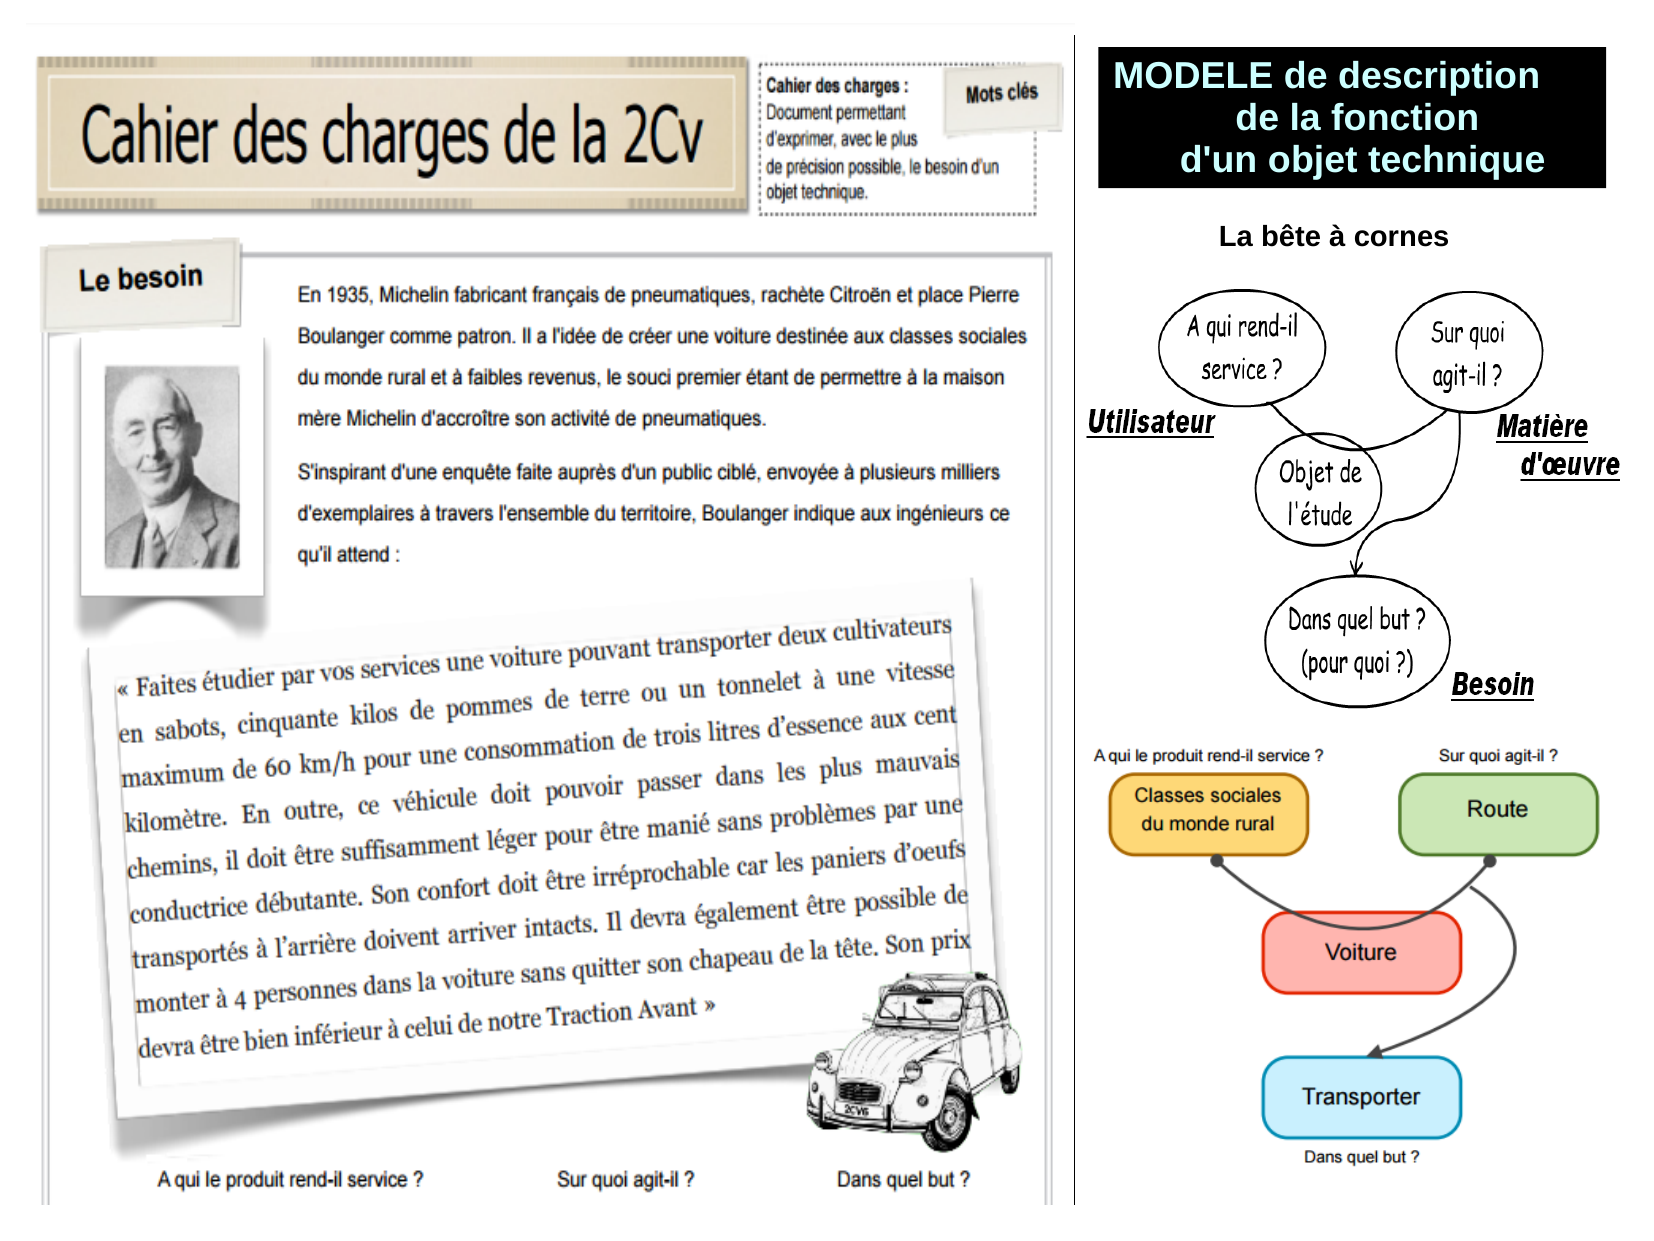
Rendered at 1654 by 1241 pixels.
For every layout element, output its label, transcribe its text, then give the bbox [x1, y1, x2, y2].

picture [1080, 283, 1636, 721]
picture [1088, 744, 1607, 1170]
text_box La bête à cornes [1204, 212, 1513, 285]
picture [26, 23, 1075, 1205]
text_box MODELE de description de la fonction d'un objet technique [1098, 47, 1607, 189]
